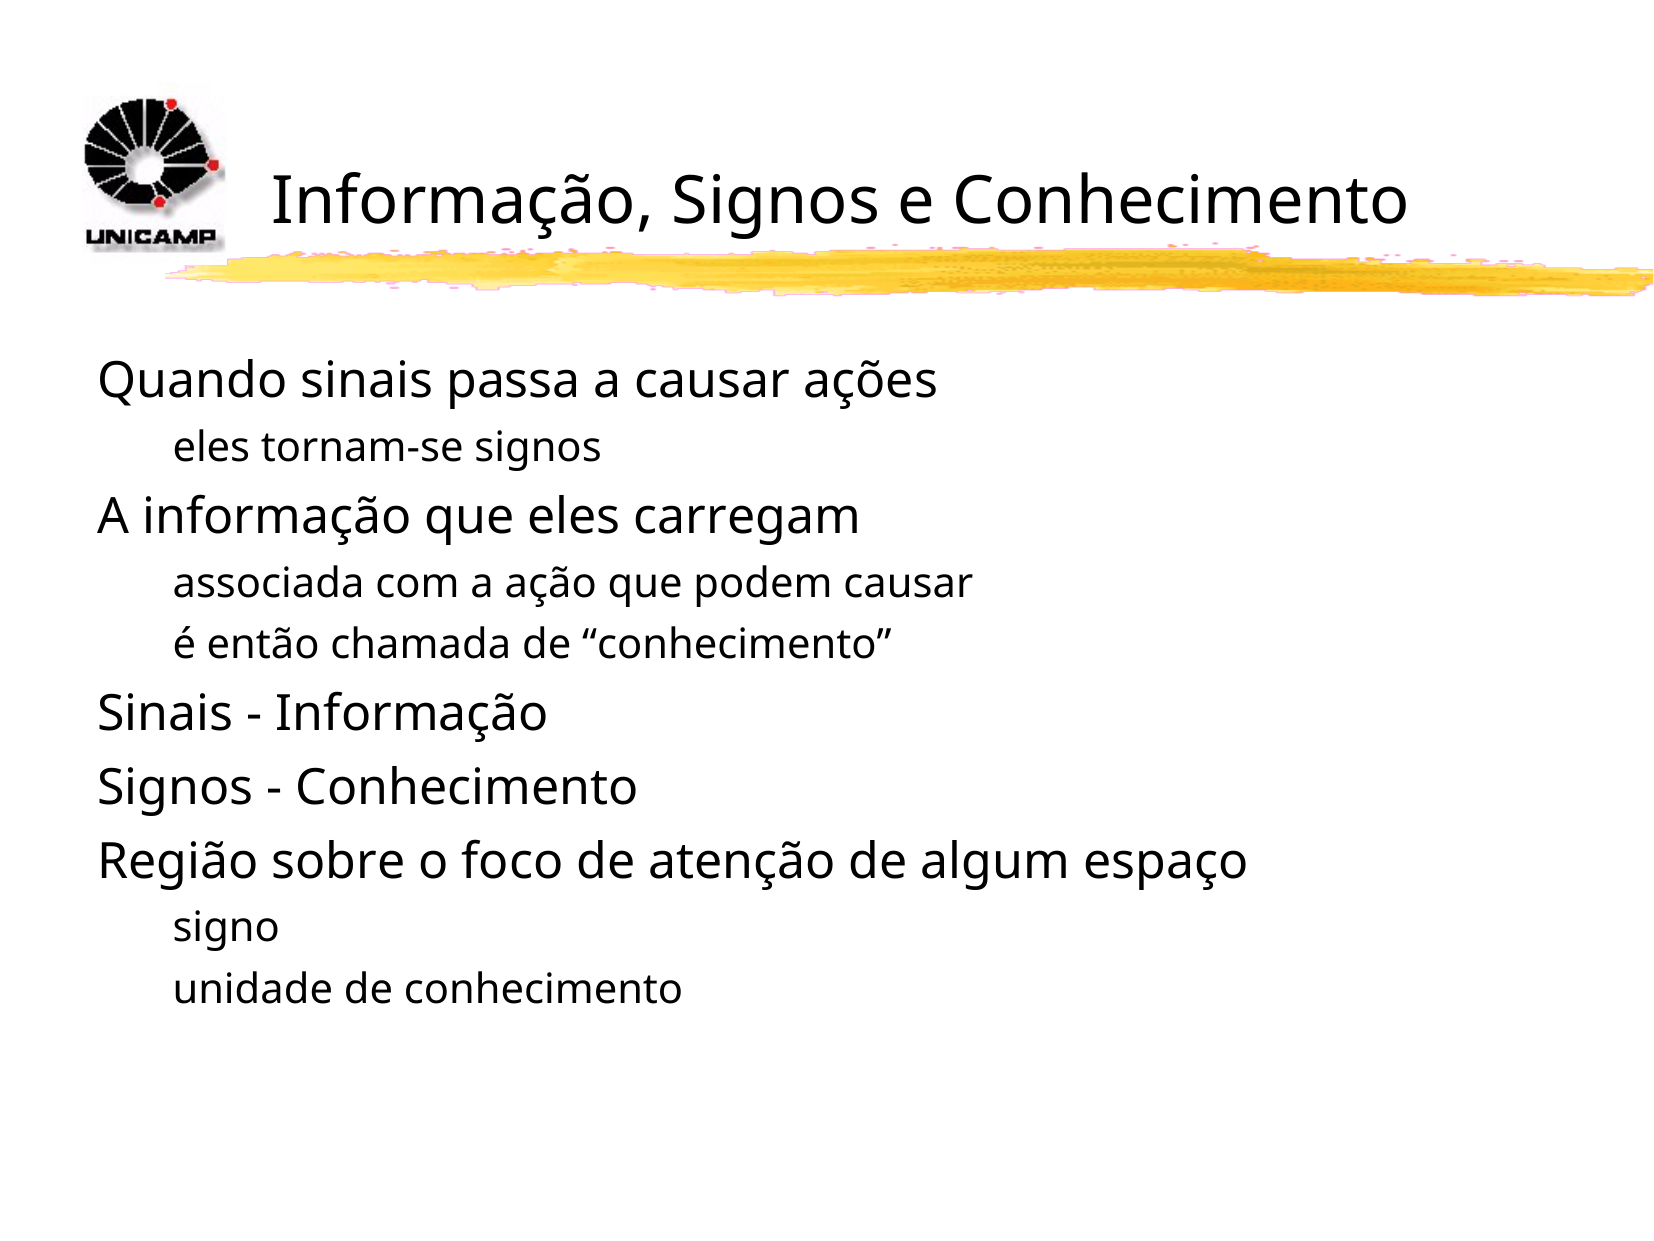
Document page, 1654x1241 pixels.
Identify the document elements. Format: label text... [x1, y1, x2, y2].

picture [82, 82, 1654, 308]
title Informação, Signos e Conhecimento [257, 41, 1580, 248]
list Quando sinais passa a causar ações eles tornam-se signos A informação que eles carregam associada com a ação que podem causar é então chamada de “conhecimento” Sinais - Informação Signos - Conhecimento Região sobre o foco de atenção de algum espaço signo unidade de conhecimento [82, 340, 1562, 1096]
